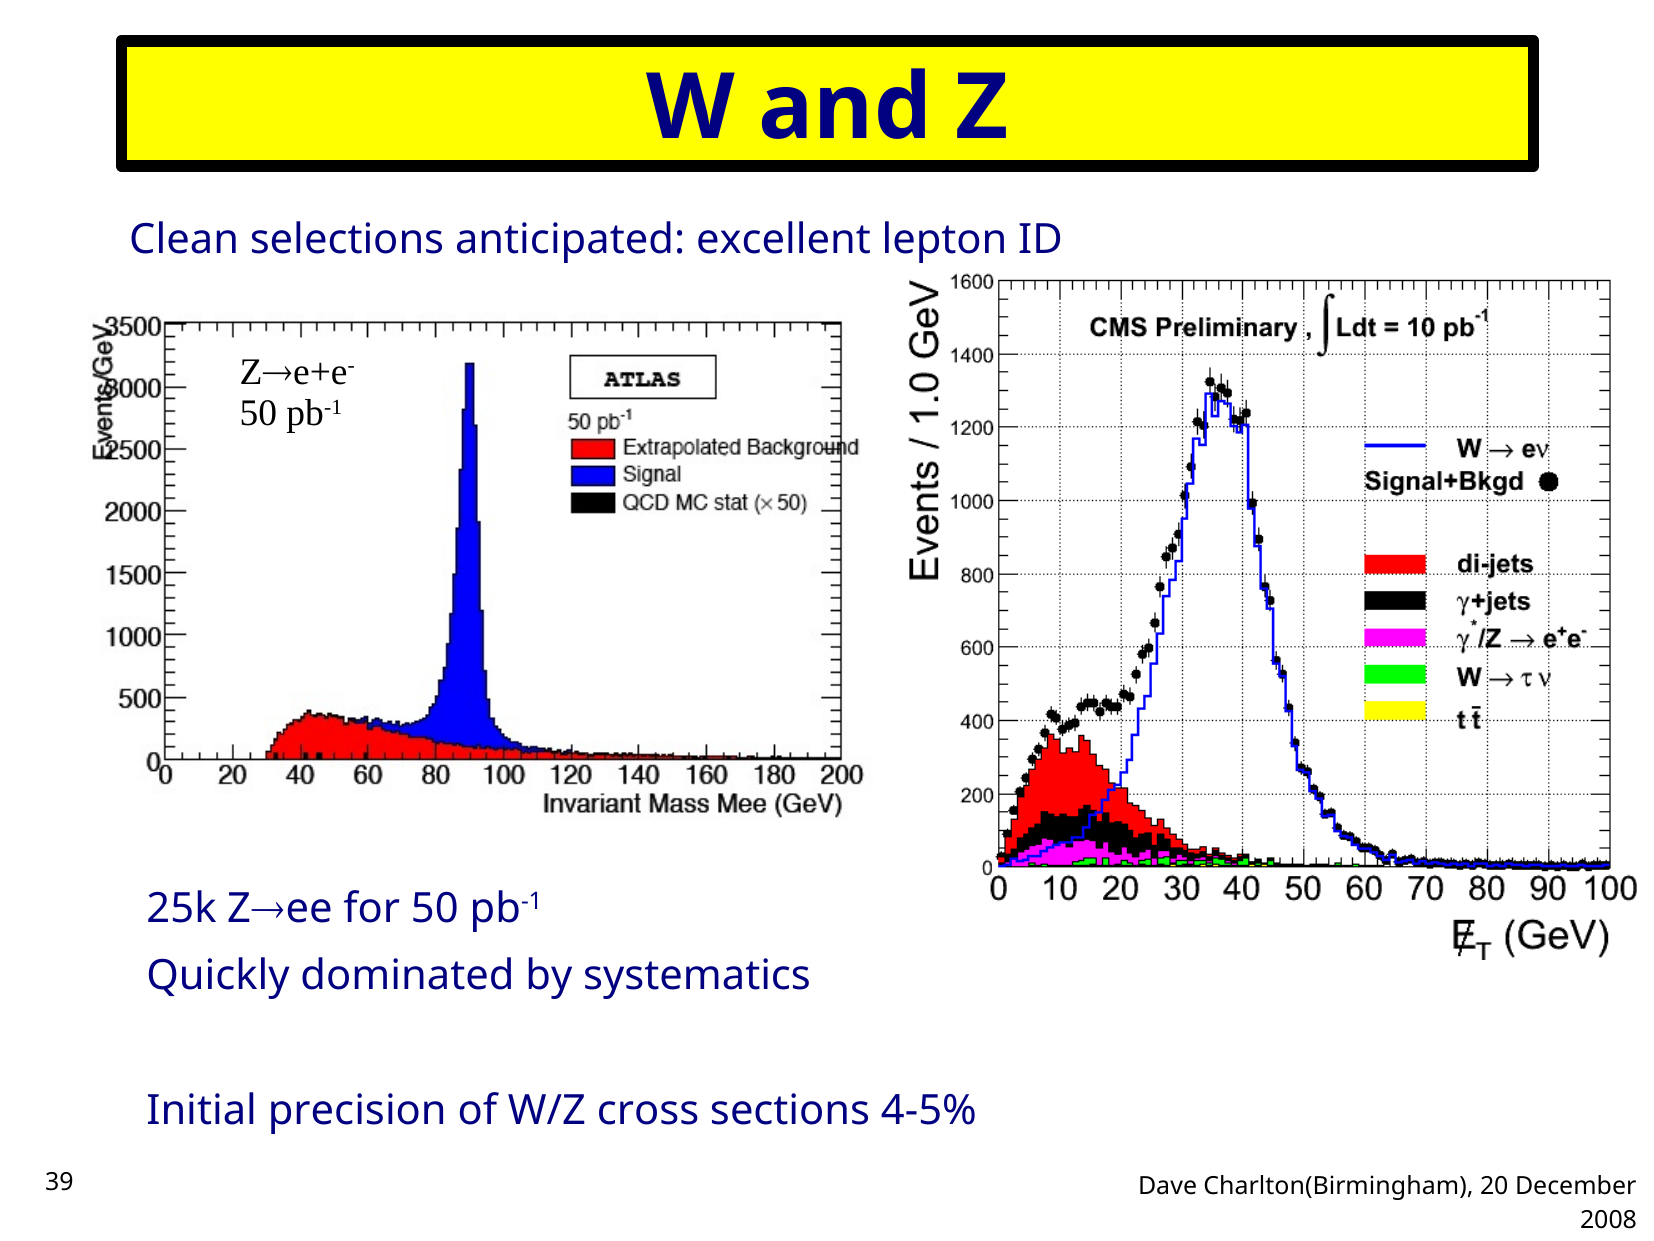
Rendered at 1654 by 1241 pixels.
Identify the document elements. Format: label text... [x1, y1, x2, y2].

text_box Clean selections anticipated: excellent lepton ID [129, 208, 1525, 1055]
picture [1525, 245, 1647, 960]
text_box 25k Zee for 50 pb-1 Quickly dominated by systematics Initial precision of W/Z cross sections 4-5% [131, 869, 1105, 1145]
title W and Z [121, 49, 1534, 158]
picture [63, 287, 907, 846]
text_box Ze+e- 50 pb-1 [224, 342, 370, 442]
